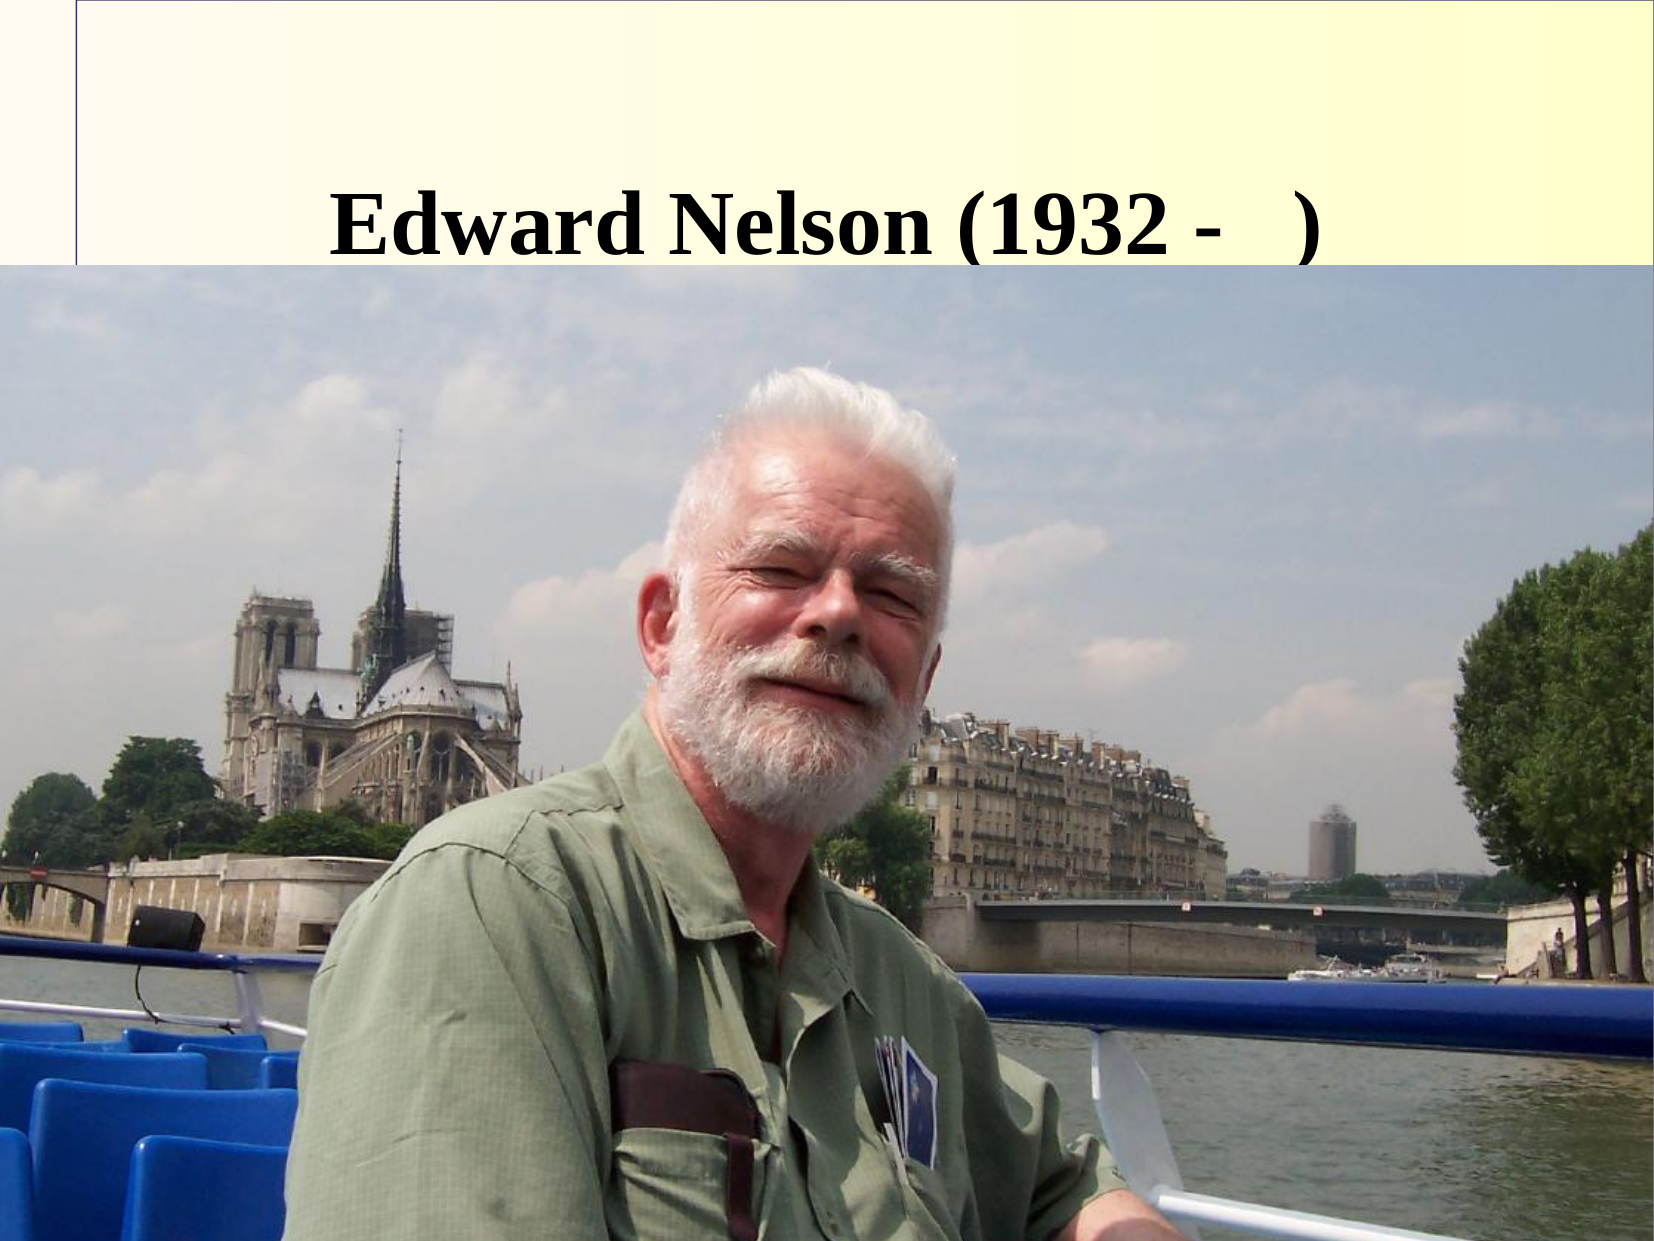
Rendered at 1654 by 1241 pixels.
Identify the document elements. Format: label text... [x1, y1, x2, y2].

picture [0, 0, 1654, 1241]
title Edward Nelson (1932 - ) [121, 102, 1534, 265]
